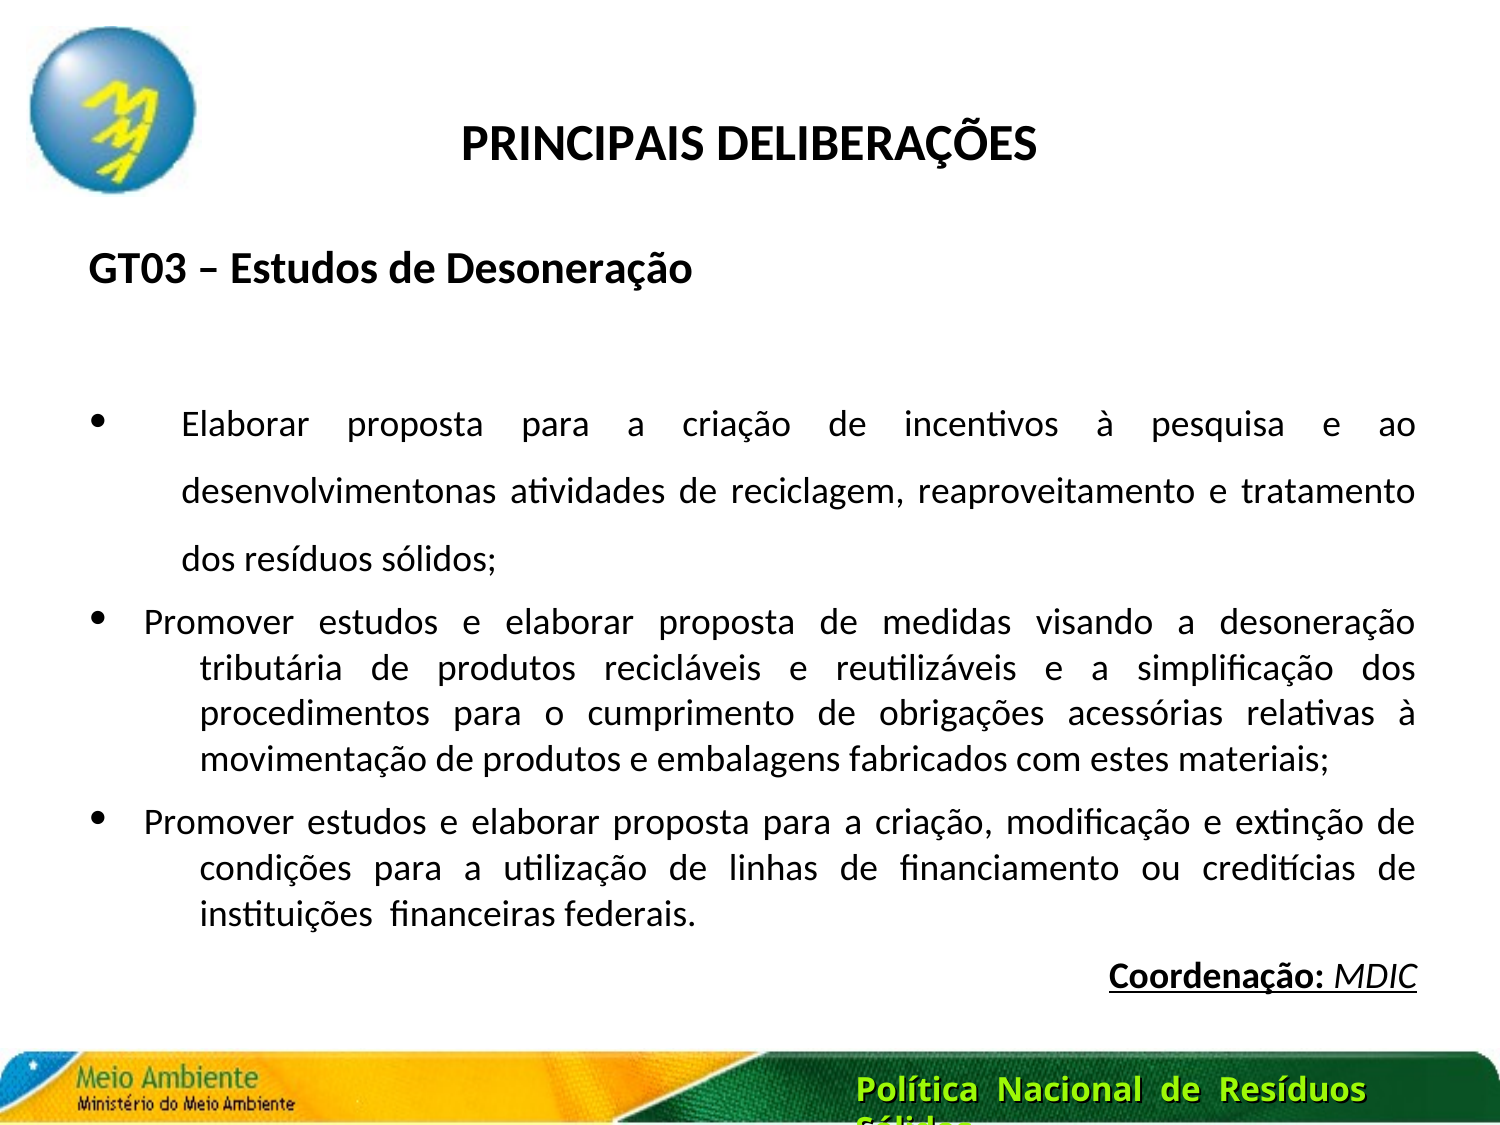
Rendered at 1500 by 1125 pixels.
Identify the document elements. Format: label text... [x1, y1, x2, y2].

picture [0, 1048, 1500, 1125]
picture [26, 26, 202, 197]
title PRINCIPAIS DELIBERAÇÕES [75, 44, 1425, 233]
list GT03 – Estudos de Desoneração Elaborar proposta para a criação de incentivos à pesquisa e ao desenvolvimentonas atividades de reciclagem, reaproveitamento e tratamento dos resíduos sólidos; Promover estudos e elaborar proposta de medidas visando a desoneração tributária de produtos recicláveis e reutilizáveis e a simplificação dos procedimentos para o cumprimento de obrigações acessórias relativas à movimentação de produtos e embalagens fabricados com estes materiais; Promover estudos e elaborar proposta para a criação, modificação e extinção de condições para a utilização de linhas de financiamento ou creditícias de instituições financeiras federais. Coordenação: MDIC [88, 236, 1418, 1043]
picture [29, 1060, 39, 1071]
